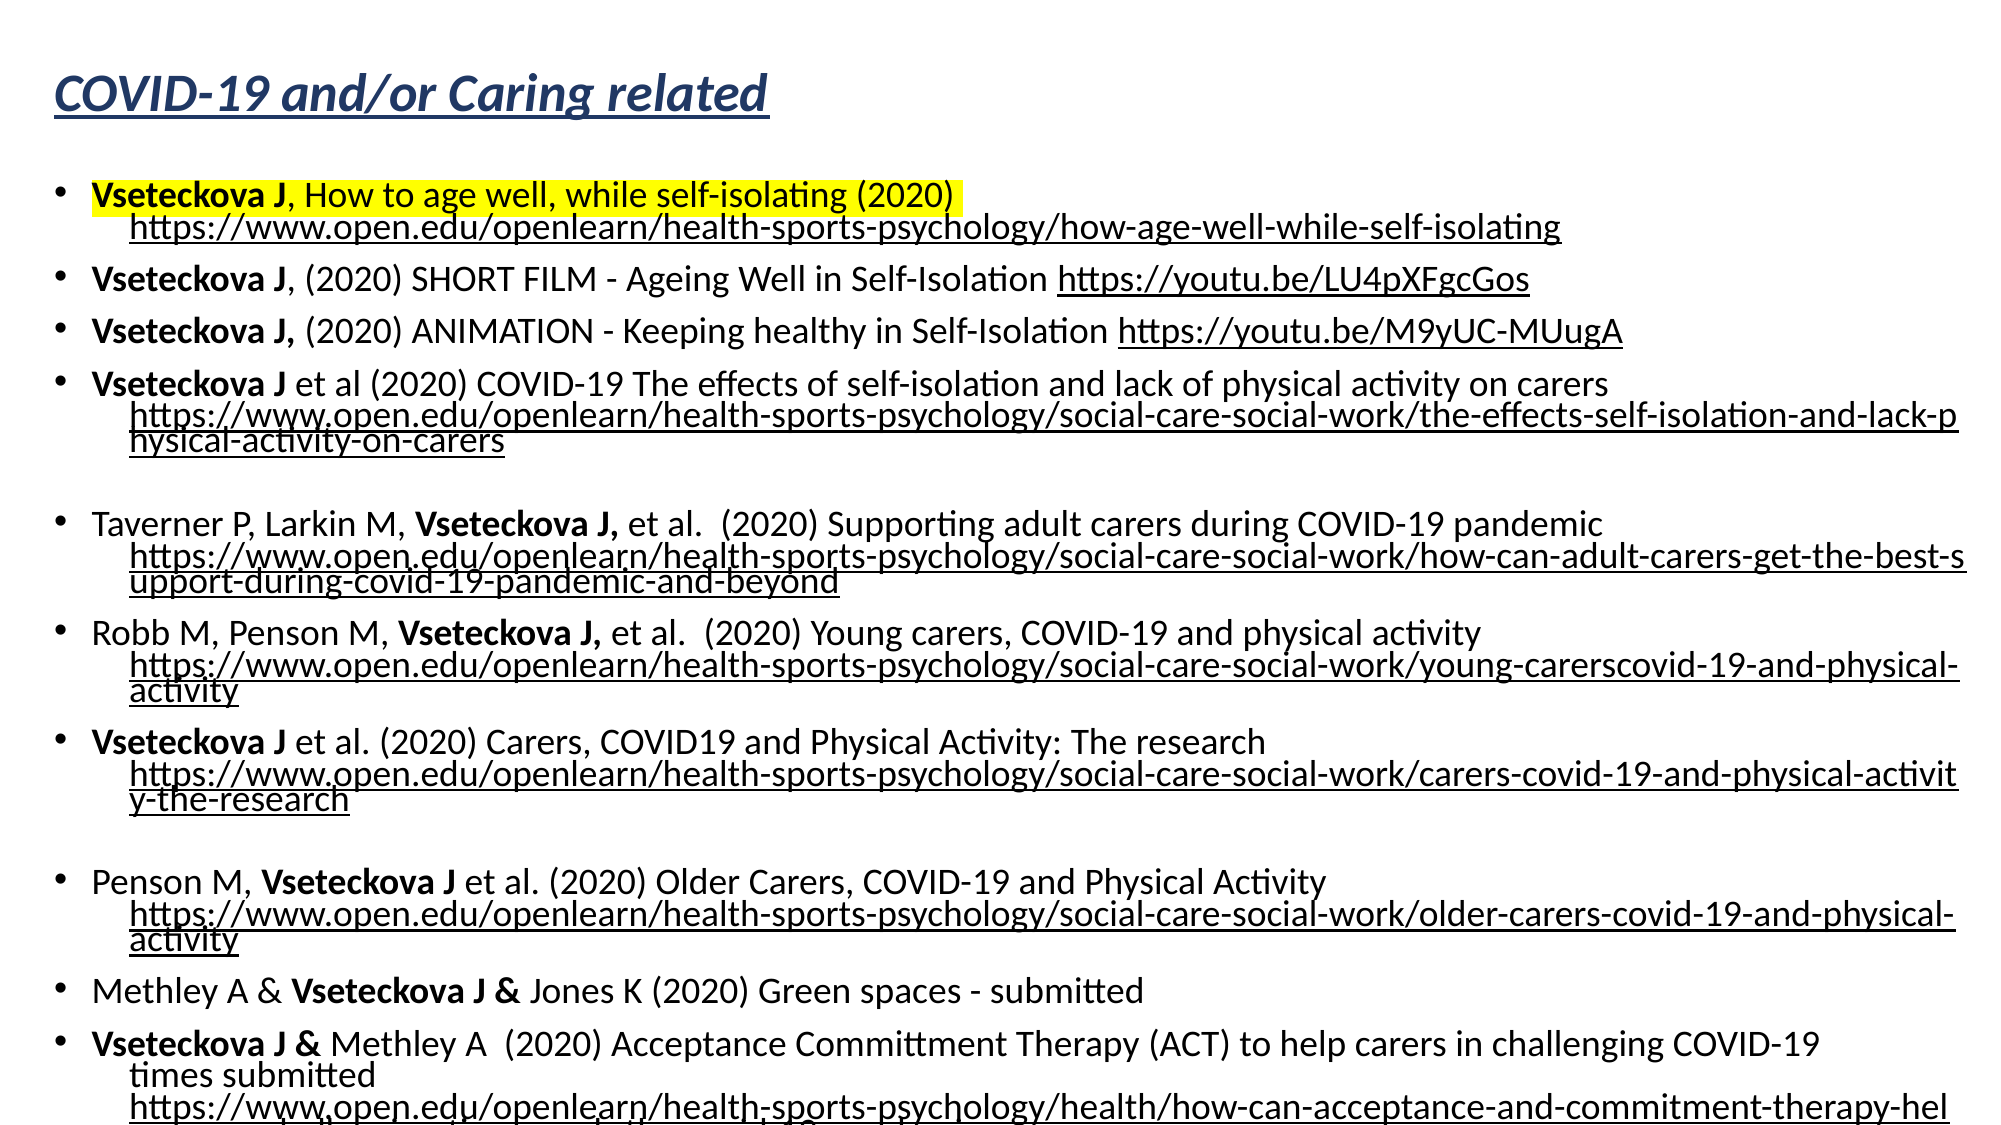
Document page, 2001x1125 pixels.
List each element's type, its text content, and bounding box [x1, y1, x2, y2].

list COVID-19 and/or Caring related Vseteckova J, How to age well, while self-isolating (2020) https://www.open.edu/openlearn/health-sports-psychology/how-age-well-while-self-isolating Vseteckova J, (2020) SHORT FILM - Ageing Well in Self-Isolation https://youtu.be/LU4pXFgcGos Vseteckova J, (2020) ANIMATION - Keeping healthy in Self-Isolation https://youtu.be/M9yUC-MUugA Vseteckova J et al (2020) COVID-19 The effects of self-isolation and lack of physical activity on carers https://www.open.edu/openlearn/health-sports-psychology/social-care-social-work/the-effects-self-isolation-and-lack-physical-activity-on-carers Taverner P, Larkin M, Vseteckova J, et al. (2020) Supporting adult carers during COVID-19 pandemic https://www.open.edu/openlearn/health-sports-psychology/social-care-social-work/how-can-adult-carers-get-the-best-support-during-covid-19-pandemic-and-beyond Robb M, Penson M, Vseteckova J, et al. (2020) Young carers, COVID-19 and physical activity https://www.open.edu/openlearn/health-sports-psychology/social-care-social-work/young-carerscovid-19-and-physical-activity Vseteckova J et al. (2020) Carers, COVID19 and Physical Activity: The researchhttps://www.open.edu/openlearn/health-sports-psychology/social-care-social-work/carers-covid-19-and-physical-activity-the-research Penson M, Vseteckova J et al. (2020) Older Carers, COVID-19 and Physical Activity https://www.open.edu/openlearn/health-sports-psychology/social-care-social-work/older-carers-covid-19-and-physical-activity Methley A & Vseteckova J & Jones K (2020) Green spaces - submitted Vseteckova J & Methley A (2020) Acceptance Committment Therapy (ACT) to help carers in challenging COVID-19 times submitted https://www.open.edu/openlearn/health-sports-psychology/health/how-can-acceptance-and-commitment-therapy-help-carers-challenging-times-such-the-covid-19-pandemic [39, 78, 1983, 1099]
